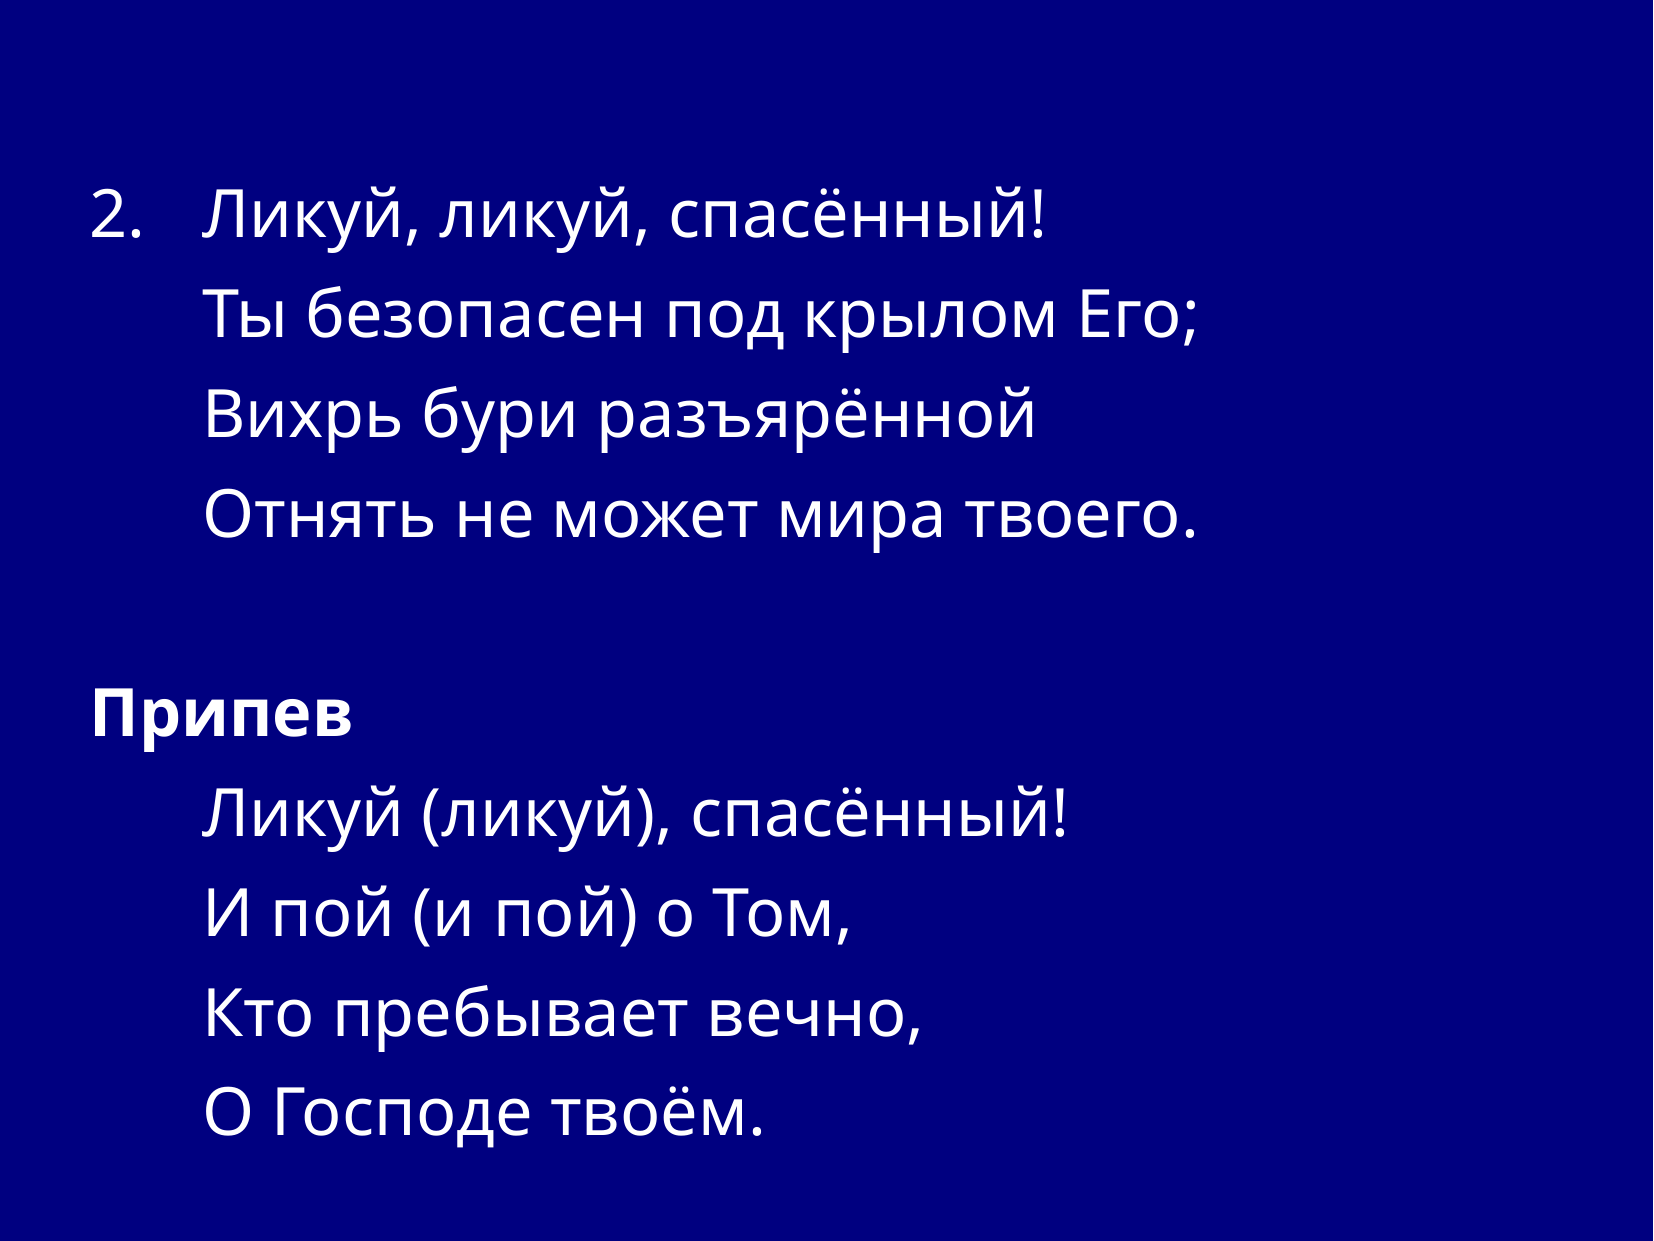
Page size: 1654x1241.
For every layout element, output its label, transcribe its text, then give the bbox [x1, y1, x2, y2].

text_box 2. Ликуй, ликуй, спасённый! Ты безопасен под крылом Его; Вихрь бури разъярённой Отнять не может мира твоего. Припев Ликуй (ликуй), спасённый! И пой (и пой) о Том, Кто пребывает вечно, О Господе твоём. [75, 150, 1576, 1163]
